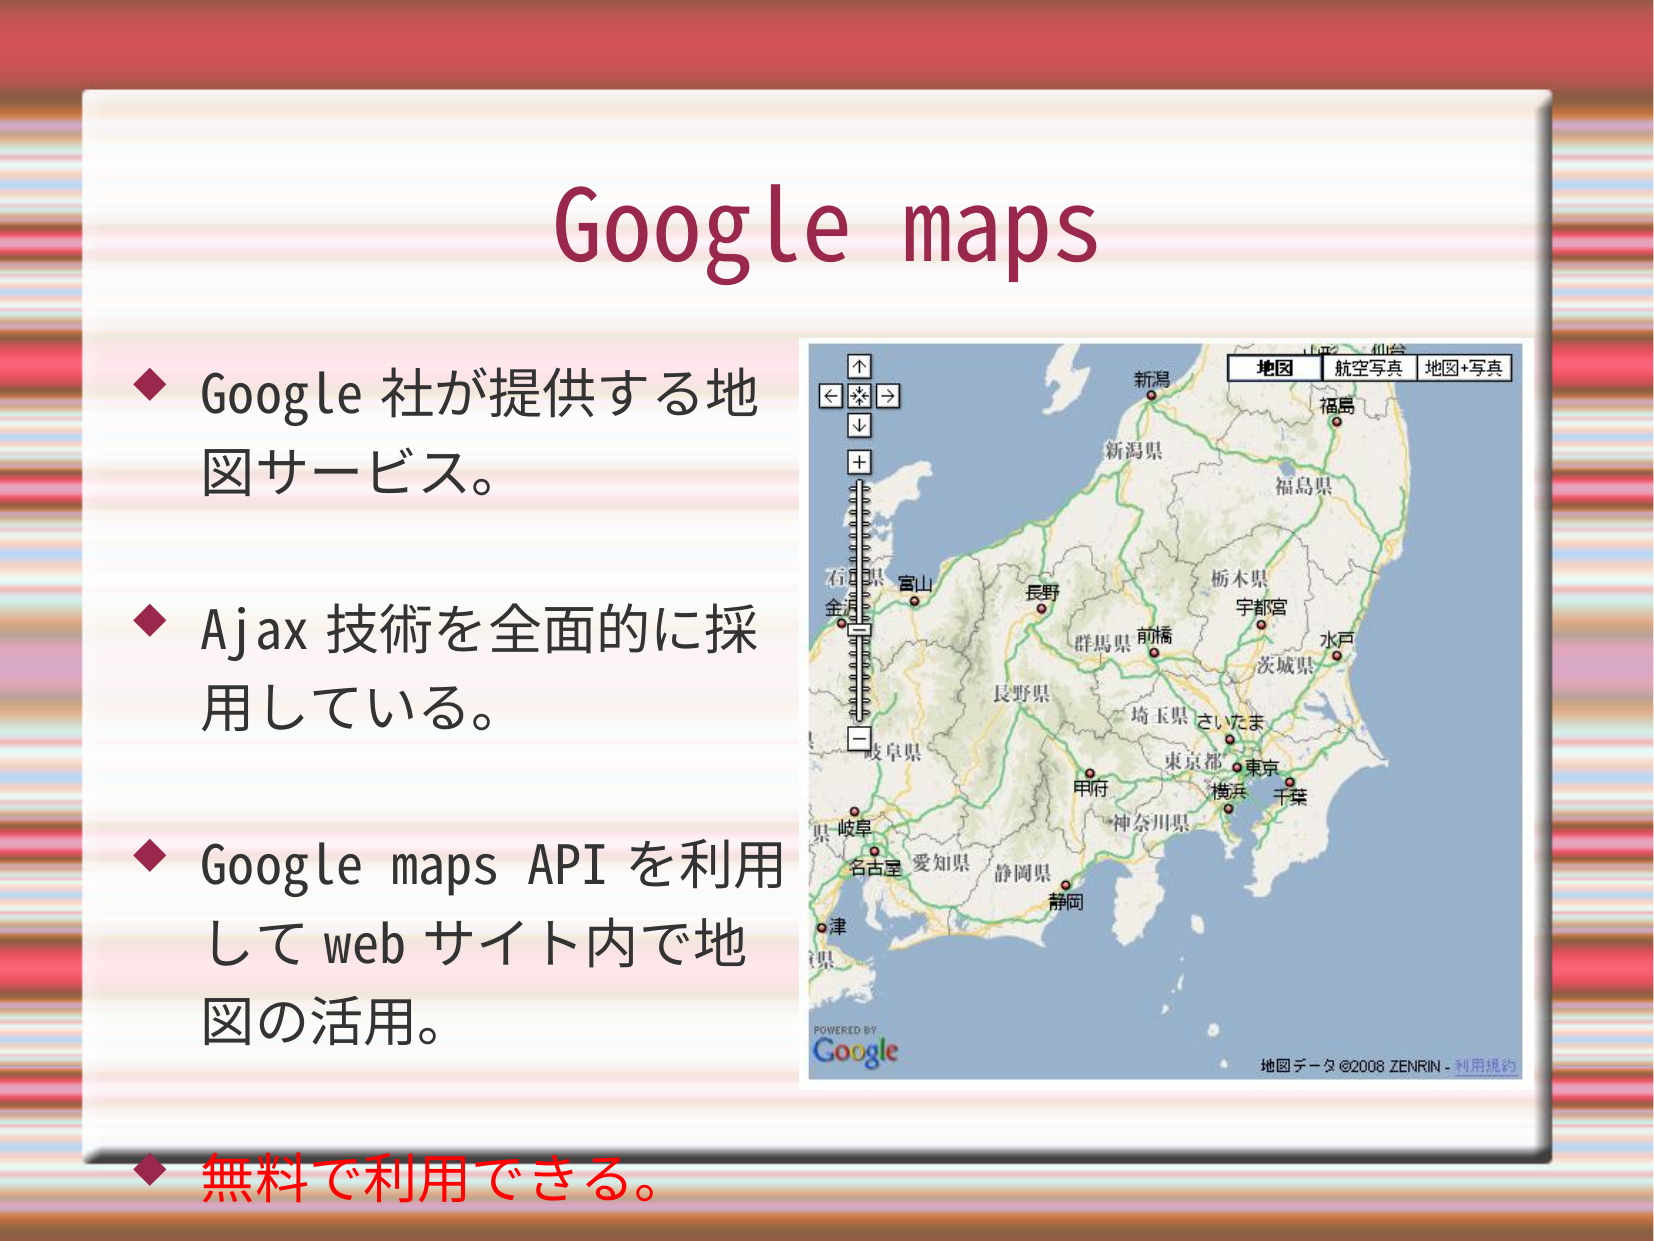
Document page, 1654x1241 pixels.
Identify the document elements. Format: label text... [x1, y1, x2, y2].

picture [0, 0, 1654, 1241]
title Google maps [121, 114, 1534, 322]
list Google社が提供する地図サービス。 Ajax技術を全面的に採用している。 Google maps APIを利用してwebサイト内で地図の活用。 無料で利用できる。 [118, 350, 798, 1133]
